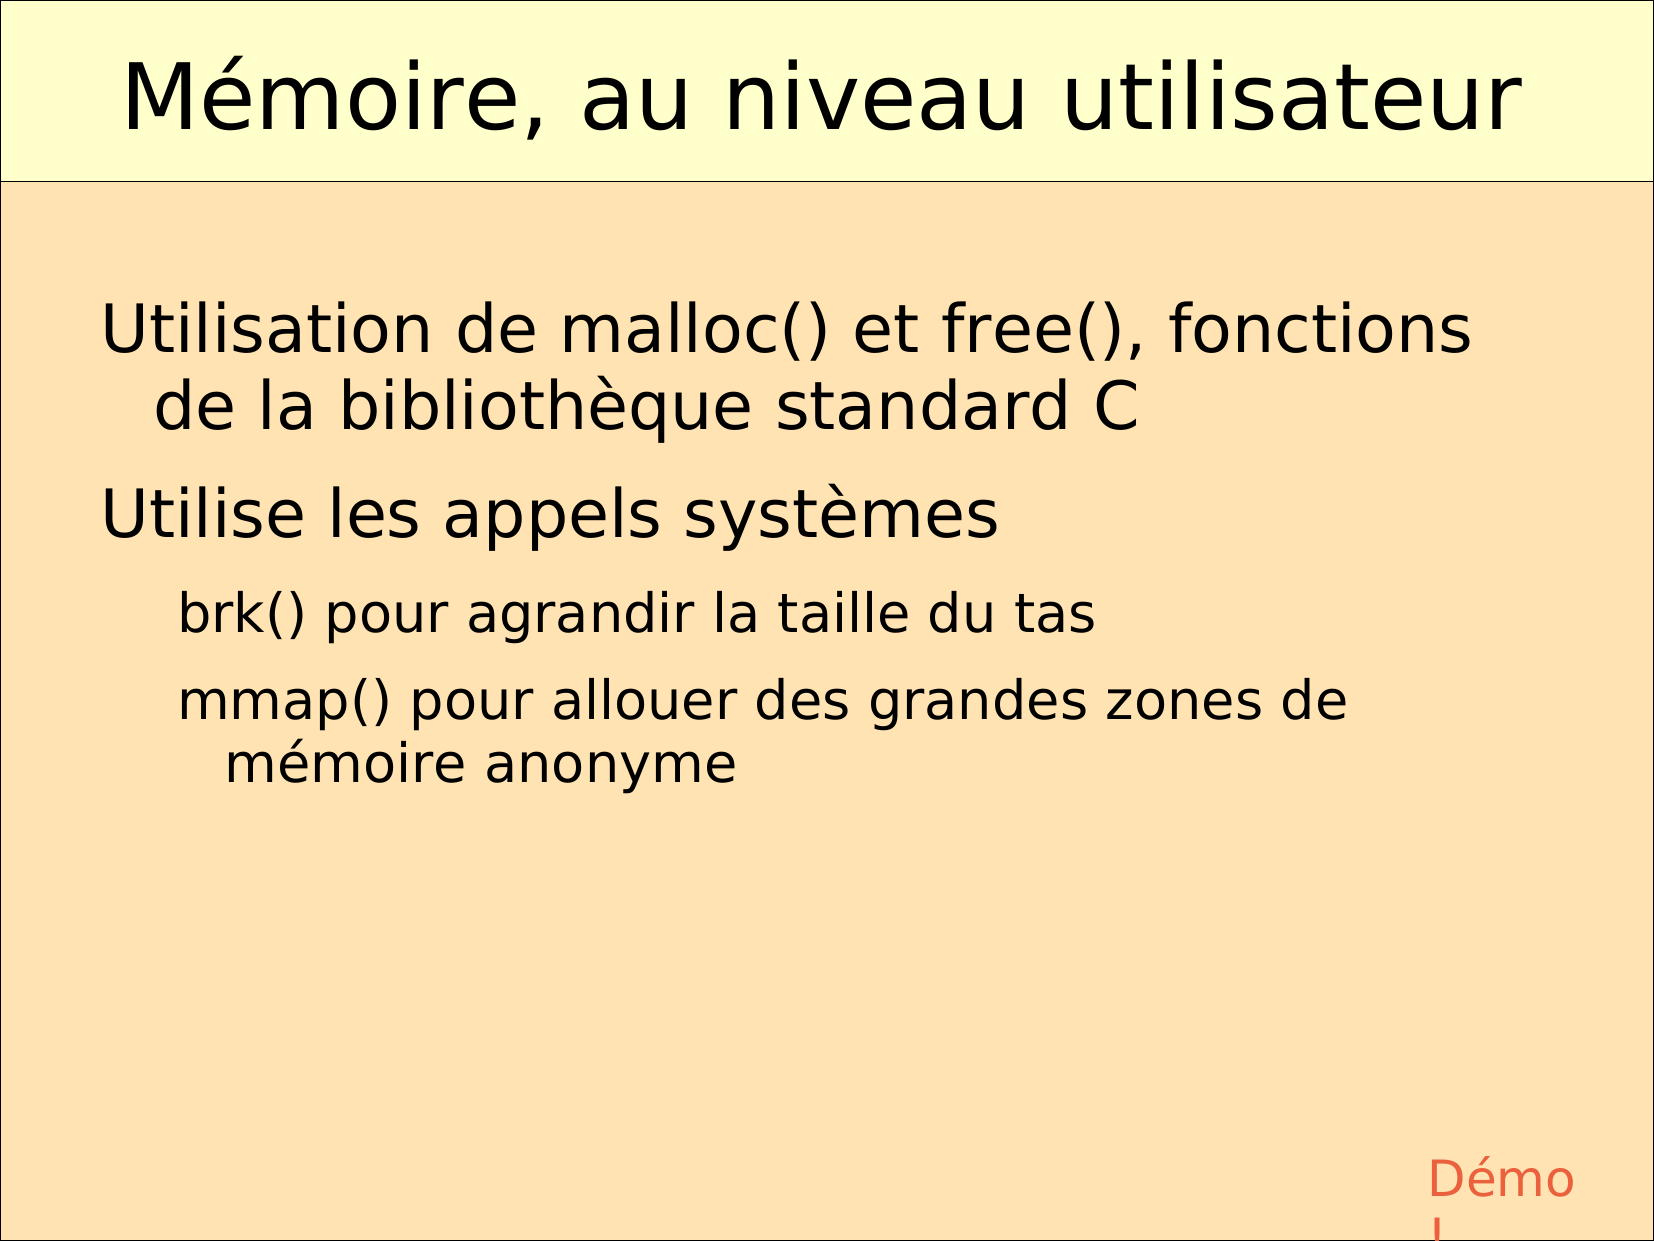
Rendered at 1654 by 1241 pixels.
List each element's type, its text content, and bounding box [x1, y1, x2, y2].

text_box Démo ! [1412, 1142, 1626, 1216]
title Mémoire, au niveau utilisateur [114, 38, 1531, 158]
list Utilisation de malloc() et free(), fonctions de la bibliothèque standard C Utilise les appels systèmes brk() pour agrandir la taille du tas mmap() pour allouer des grandes zones de mémoire anonyme [82, 290, 1571, 1109]
